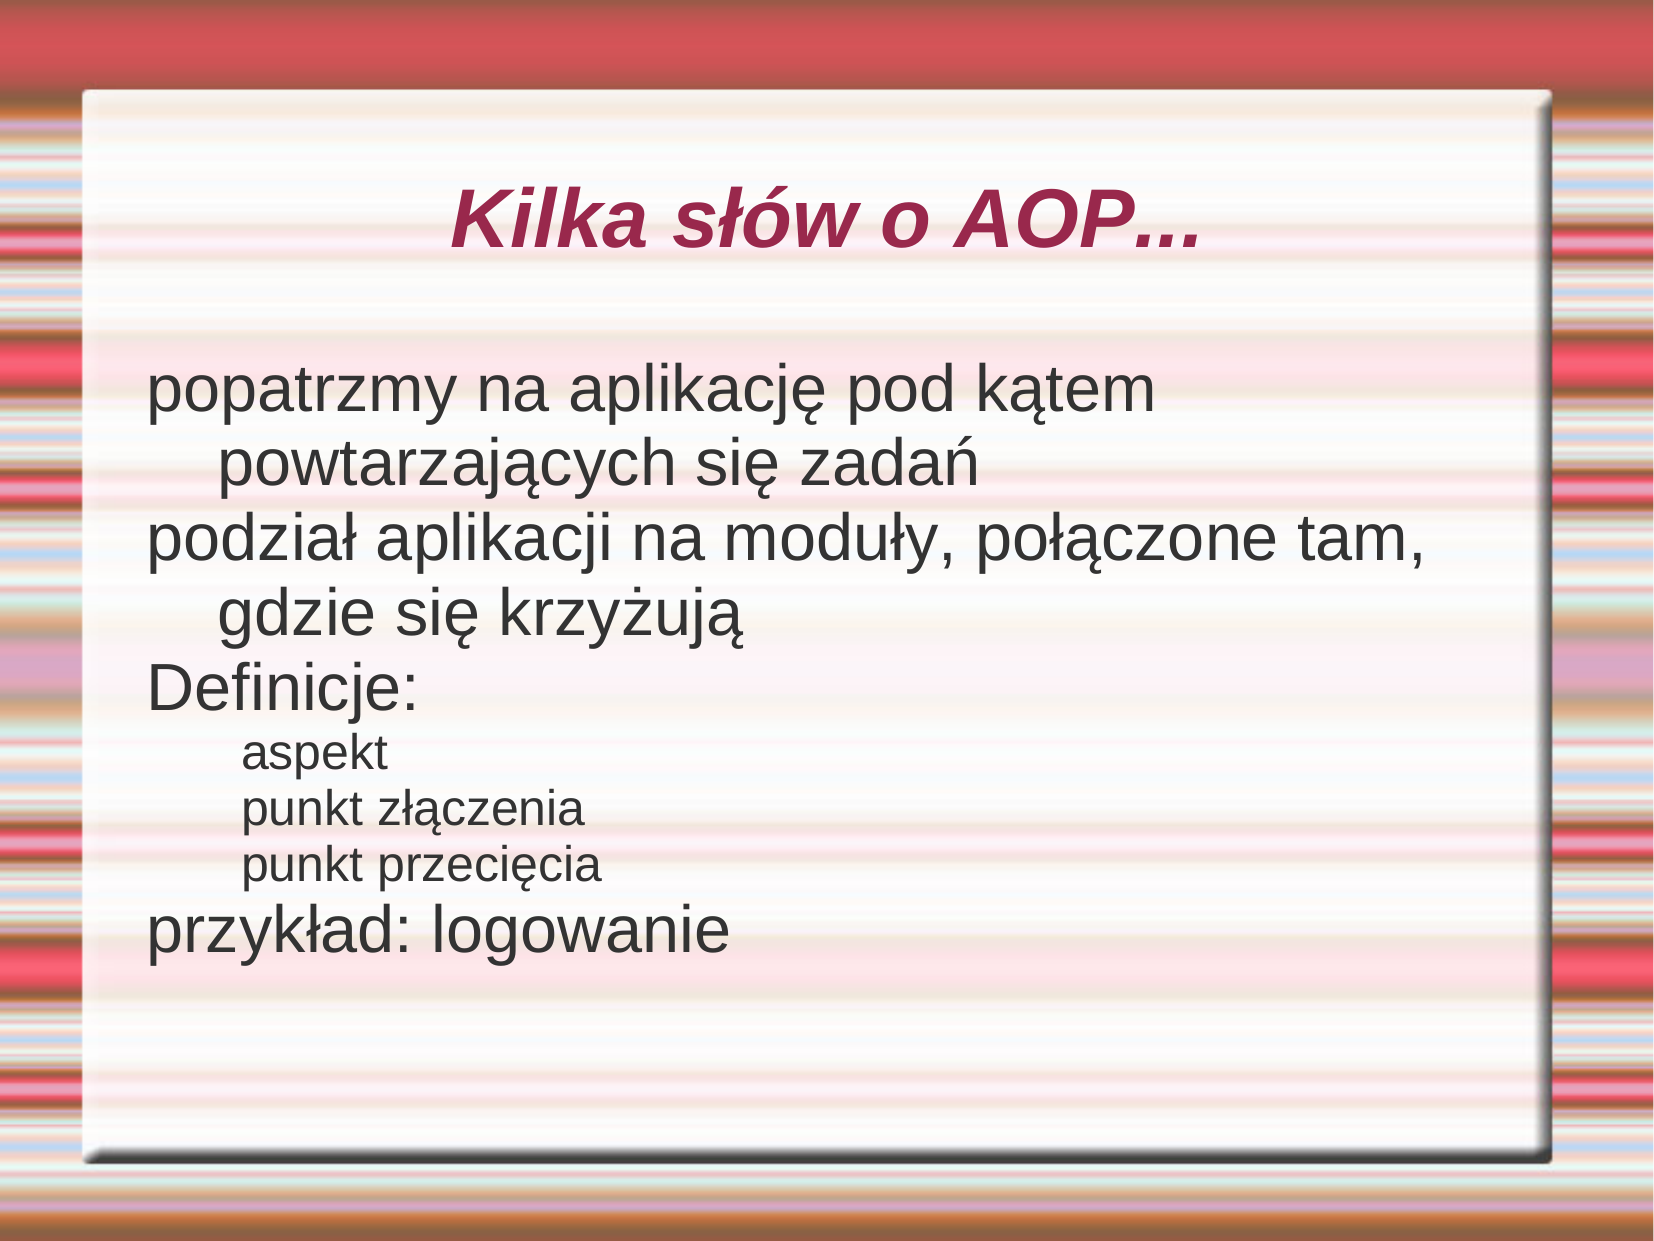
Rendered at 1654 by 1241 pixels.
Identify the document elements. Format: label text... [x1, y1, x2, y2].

picture [0, 0, 1654, 1241]
list popatrzmy na aplikację pod kątem powtarzających się zadań podział aplikacji na moduły, połączone tam, gdzie się krzyżują Definicje: aspekt punkt złączenia punkt przecięcia przykład: logowanie [134, 350, 1516, 1133]
title Kilka słów o AOP... [121, 114, 1534, 322]
